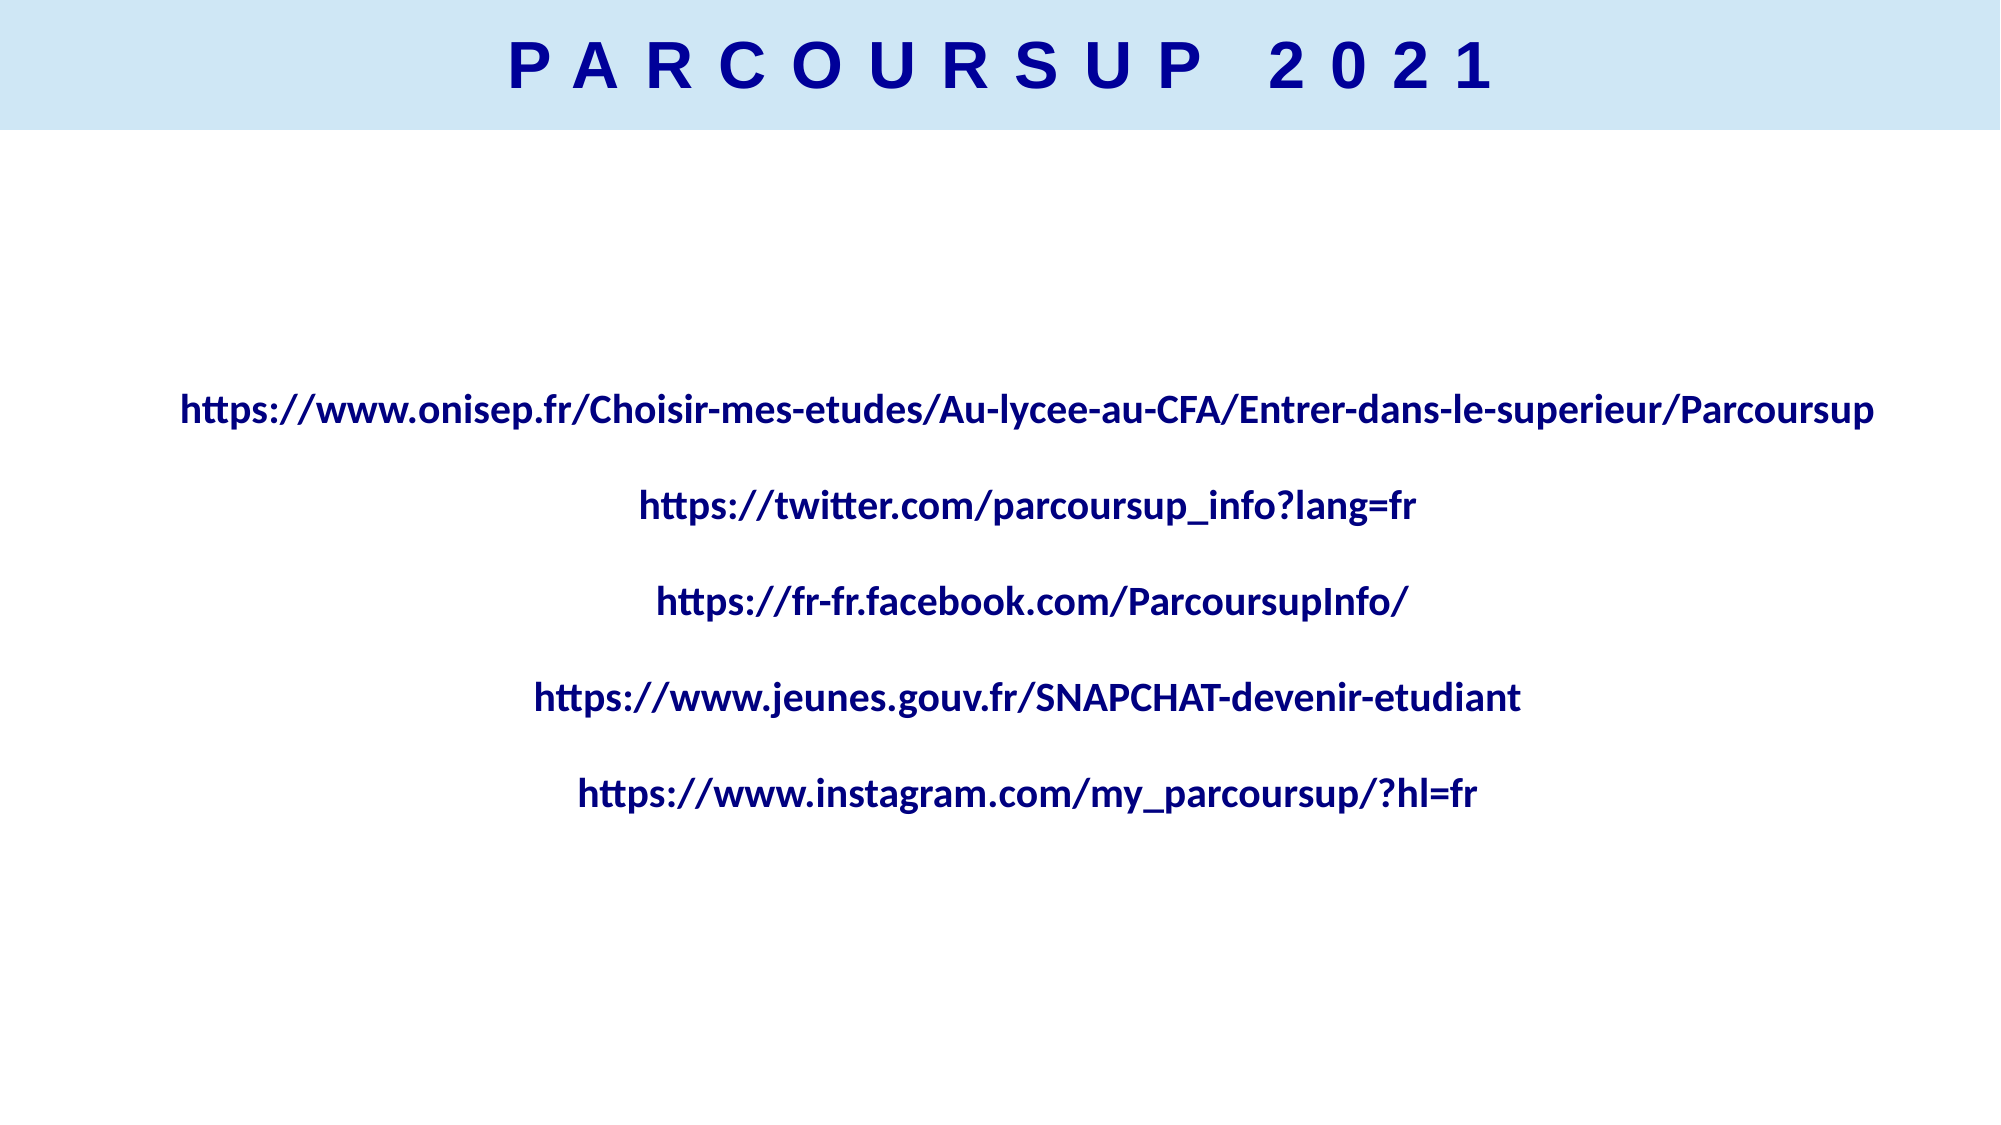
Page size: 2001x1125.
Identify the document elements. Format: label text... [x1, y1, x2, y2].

subtitle PARCOURSUP 2021 [0, 0, 2000, 130]
title https://www.onisep.fr/Choisir-mes-etudes/Au-lycee-au-CFA/Entrer-dans-le-superieur/Parcoursup https://twitter.com/parcoursup_info?lang=fr https://fr-fr.facebook.com/ParcoursupInfo/ https://www.jeunes.gouv.fr/SNAPCHAT-devenir-etudiant https://www.instagram.com/my_parcoursup/?hl=fr [165, 248, 1891, 957]
